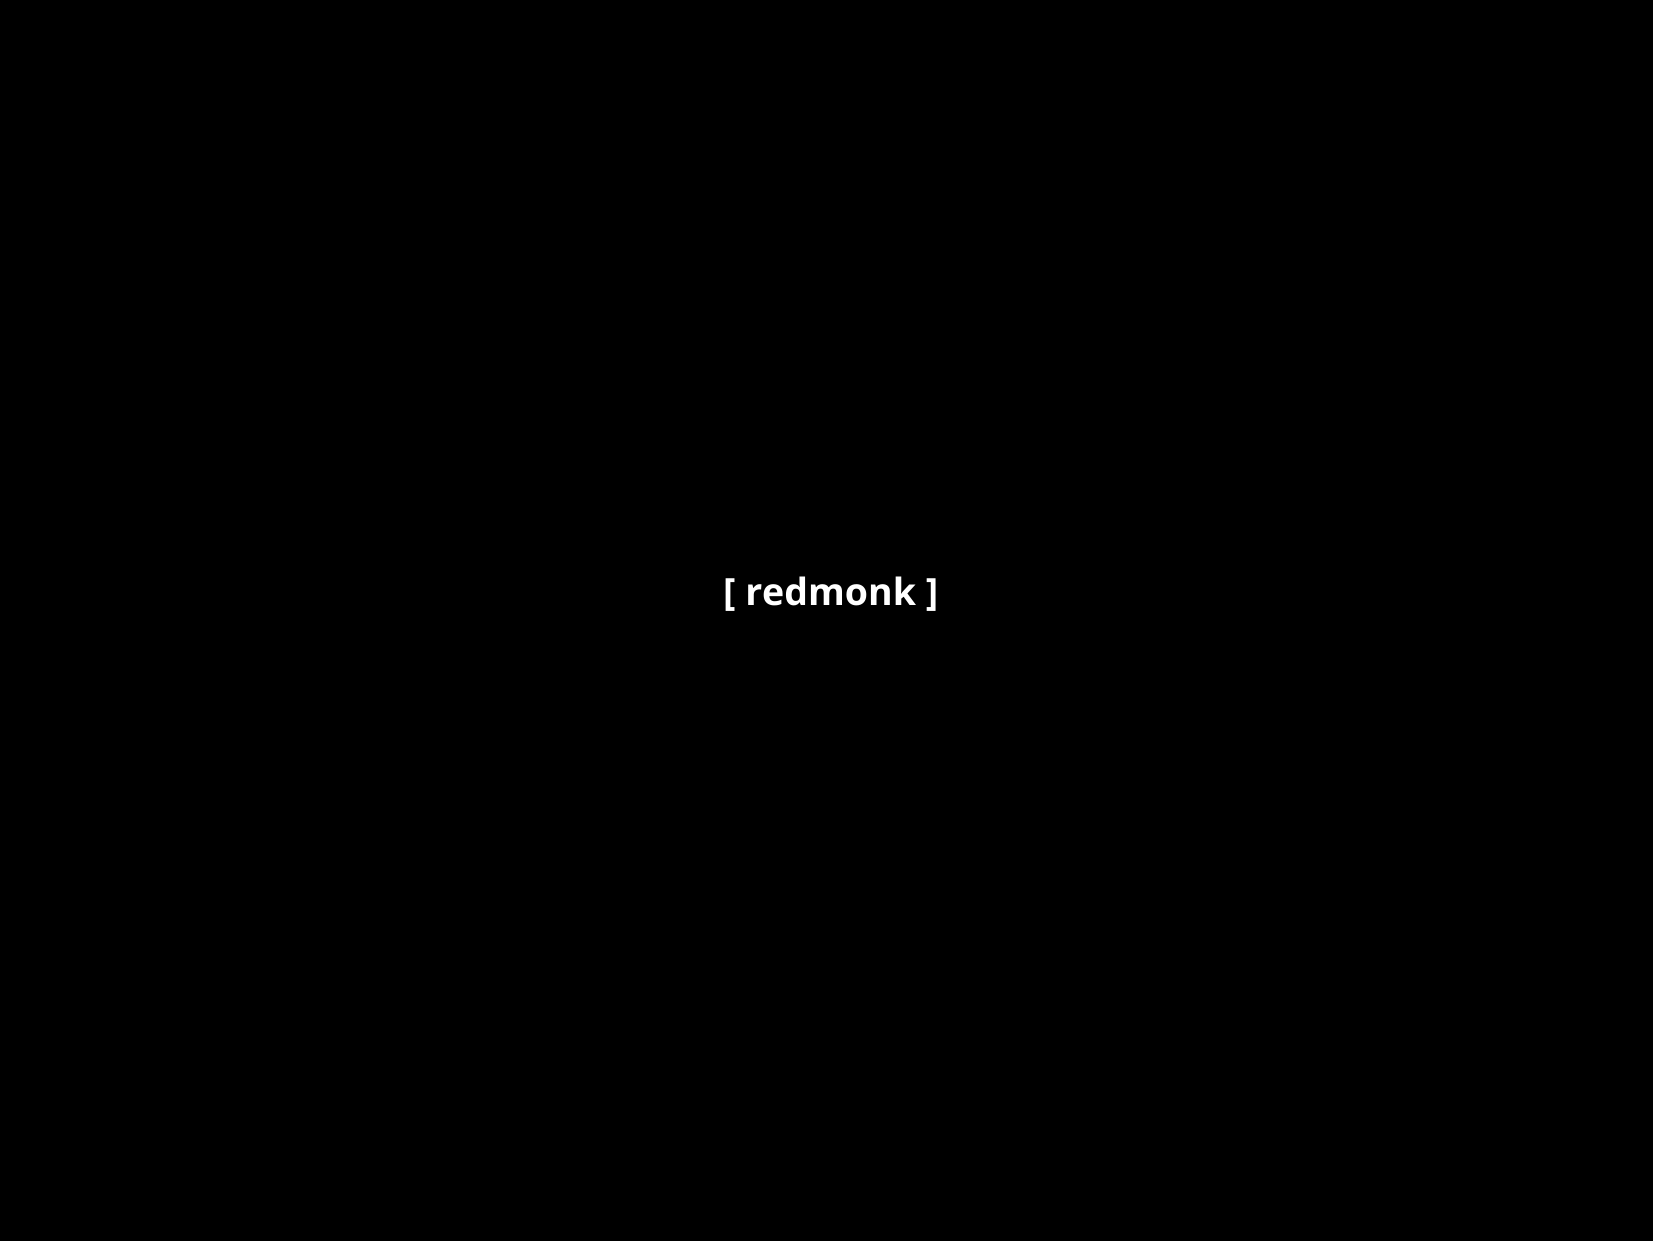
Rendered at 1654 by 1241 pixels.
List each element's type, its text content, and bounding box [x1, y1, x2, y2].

text_box [ redmonk ] [708, 558, 1084, 618]
